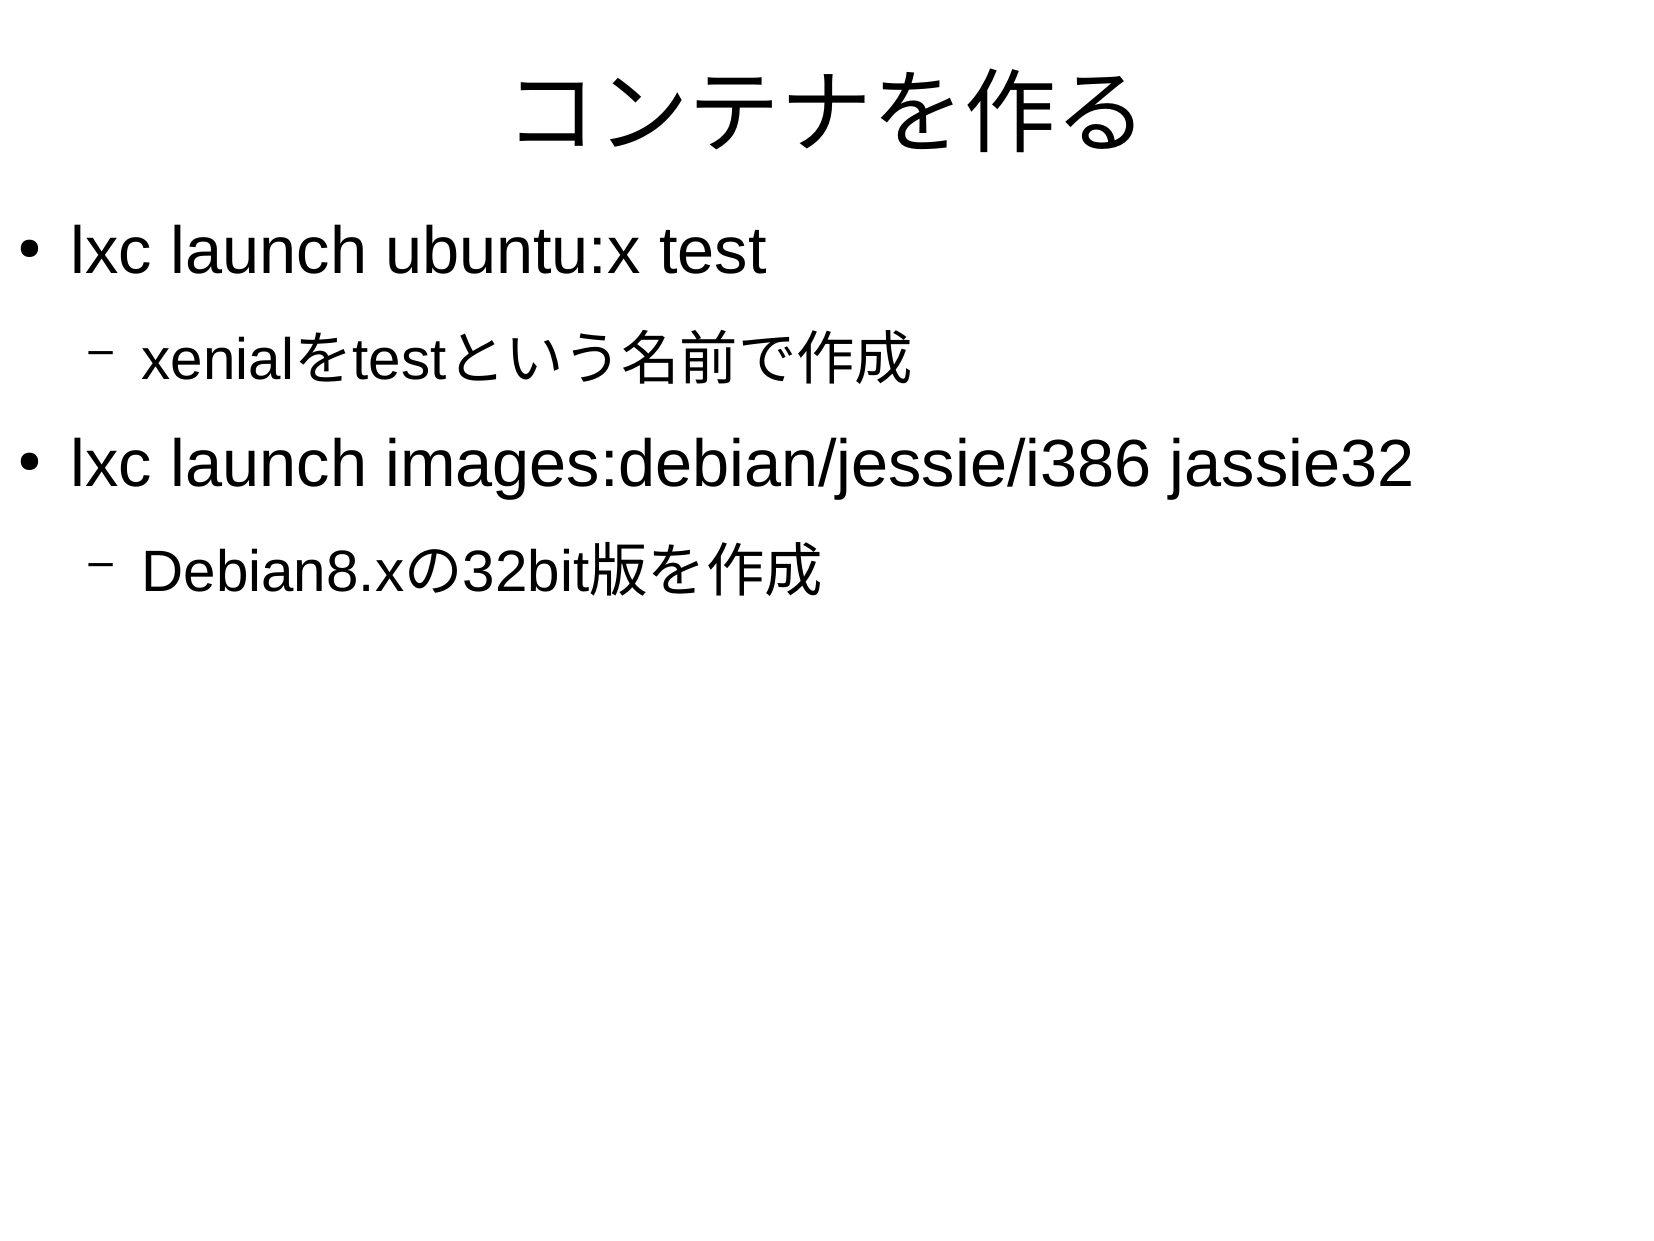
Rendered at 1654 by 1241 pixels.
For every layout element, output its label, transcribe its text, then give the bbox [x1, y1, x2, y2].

list lxc launch ubuntu:x test xenialをtestという名前で作成 lxc launch images:debian/jessie/i386 jassie32 Debian8.xの32bit版を作成 [0, 213, 1642, 1178]
title コンテナを作る [0, 2, 1654, 210]
